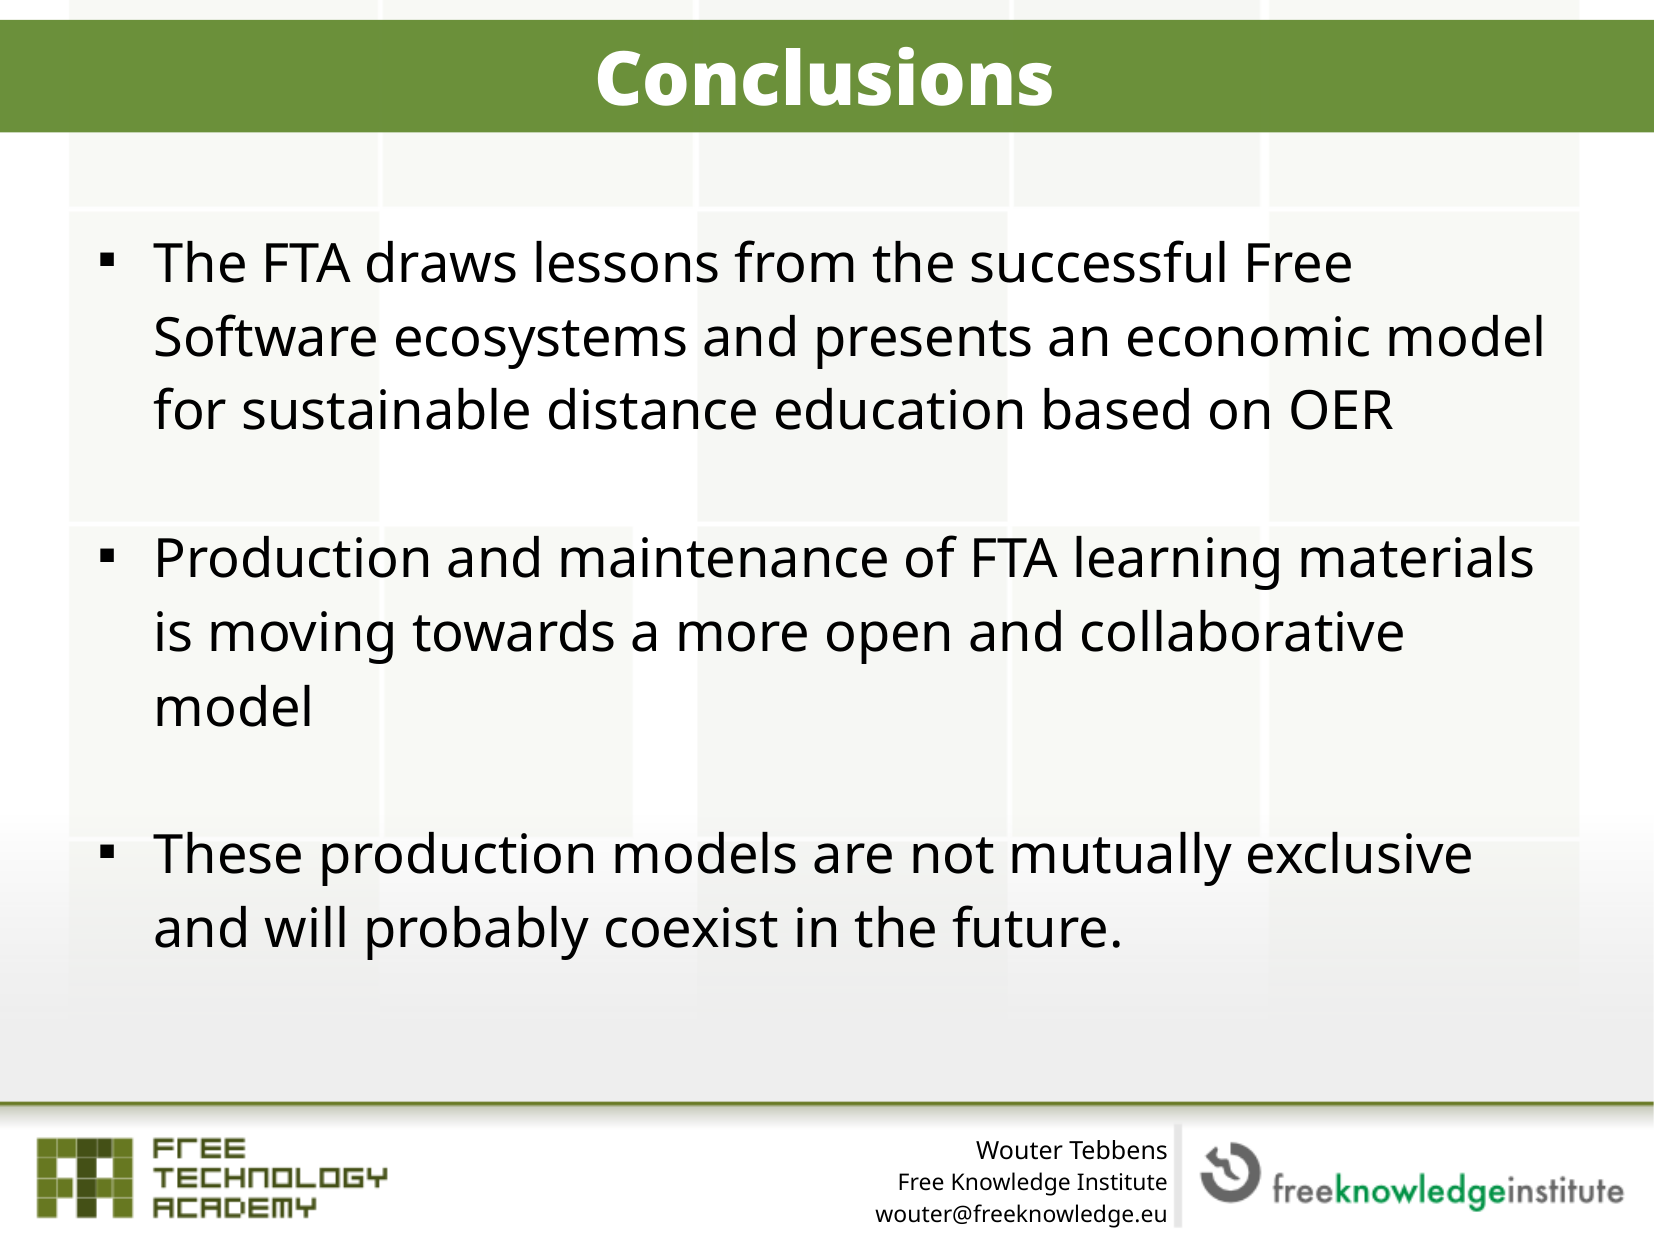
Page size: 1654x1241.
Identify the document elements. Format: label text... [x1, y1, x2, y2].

title Conclusions [37, 32, 1613, 120]
list The FTA draws lessons from the successful Free Software ecosystems and presents an economic model for sustainable distance education based on OER Production and maintenance of FTA learning materials is moving towards a more open and collaborative model These production models are not mutually exclusive and will probably coexist in the future. [82, 150, 1571, 954]
picture [0, 133, 1654, 1241]
picture [0, 0, 1654, 19]
